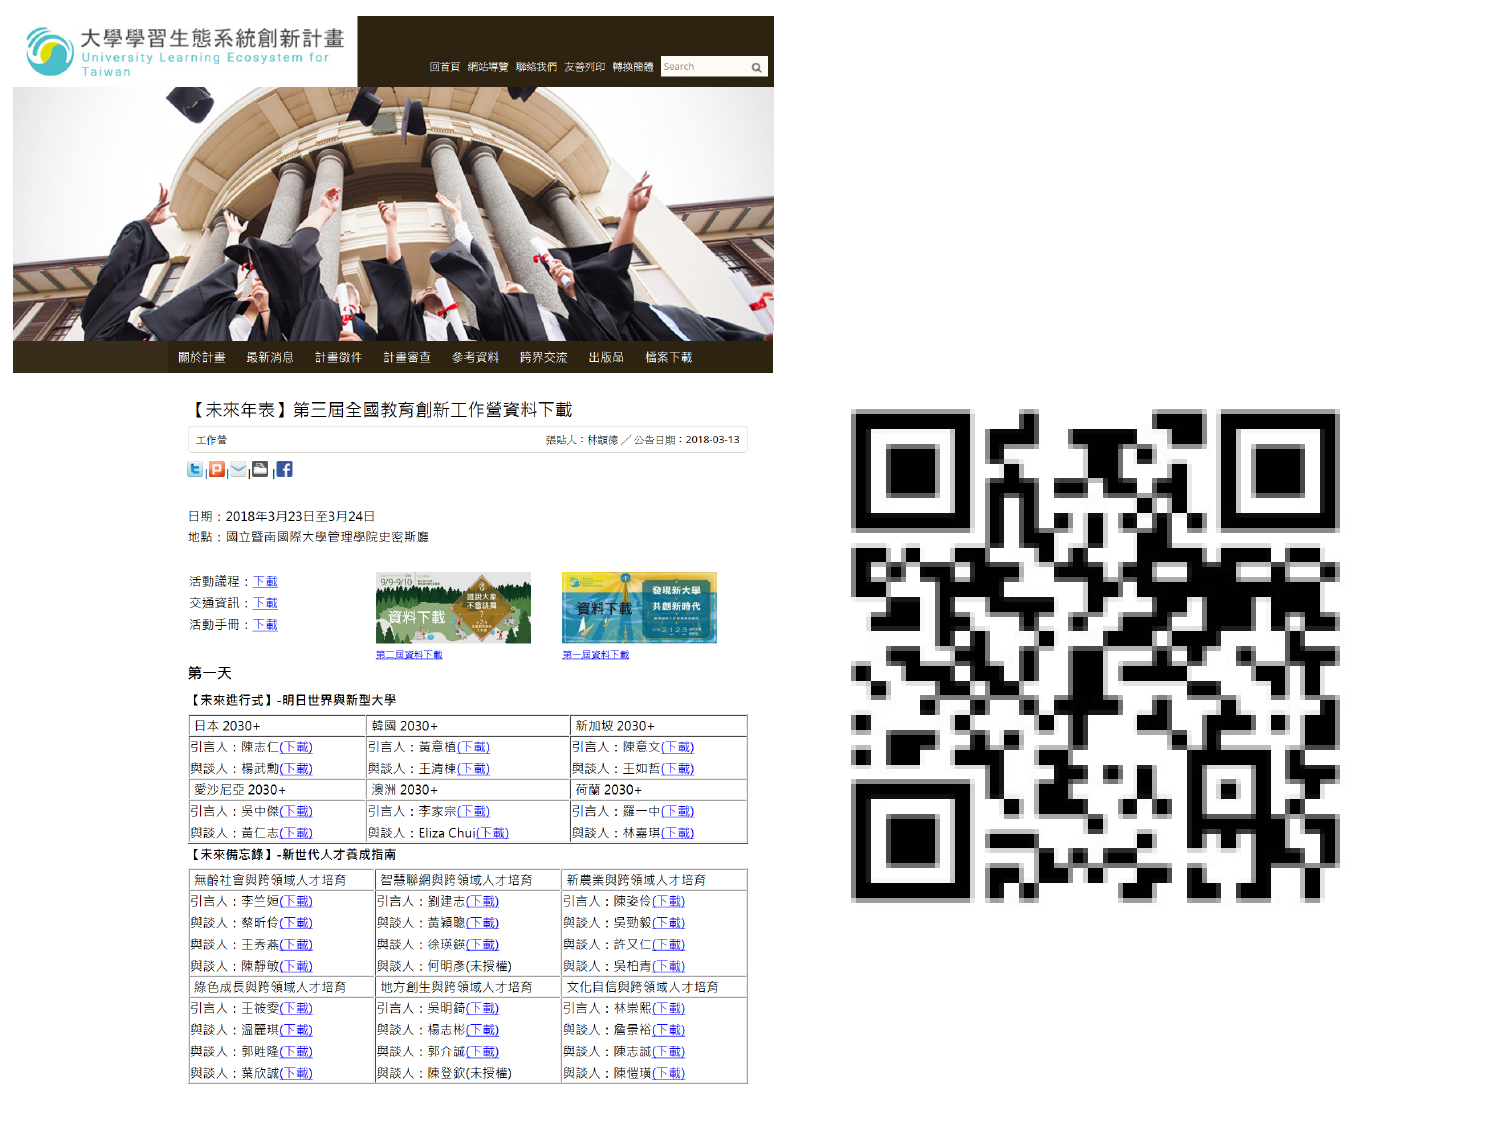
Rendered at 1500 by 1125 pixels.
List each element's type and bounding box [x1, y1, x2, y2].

picture [13, 16, 1424, 1086]
